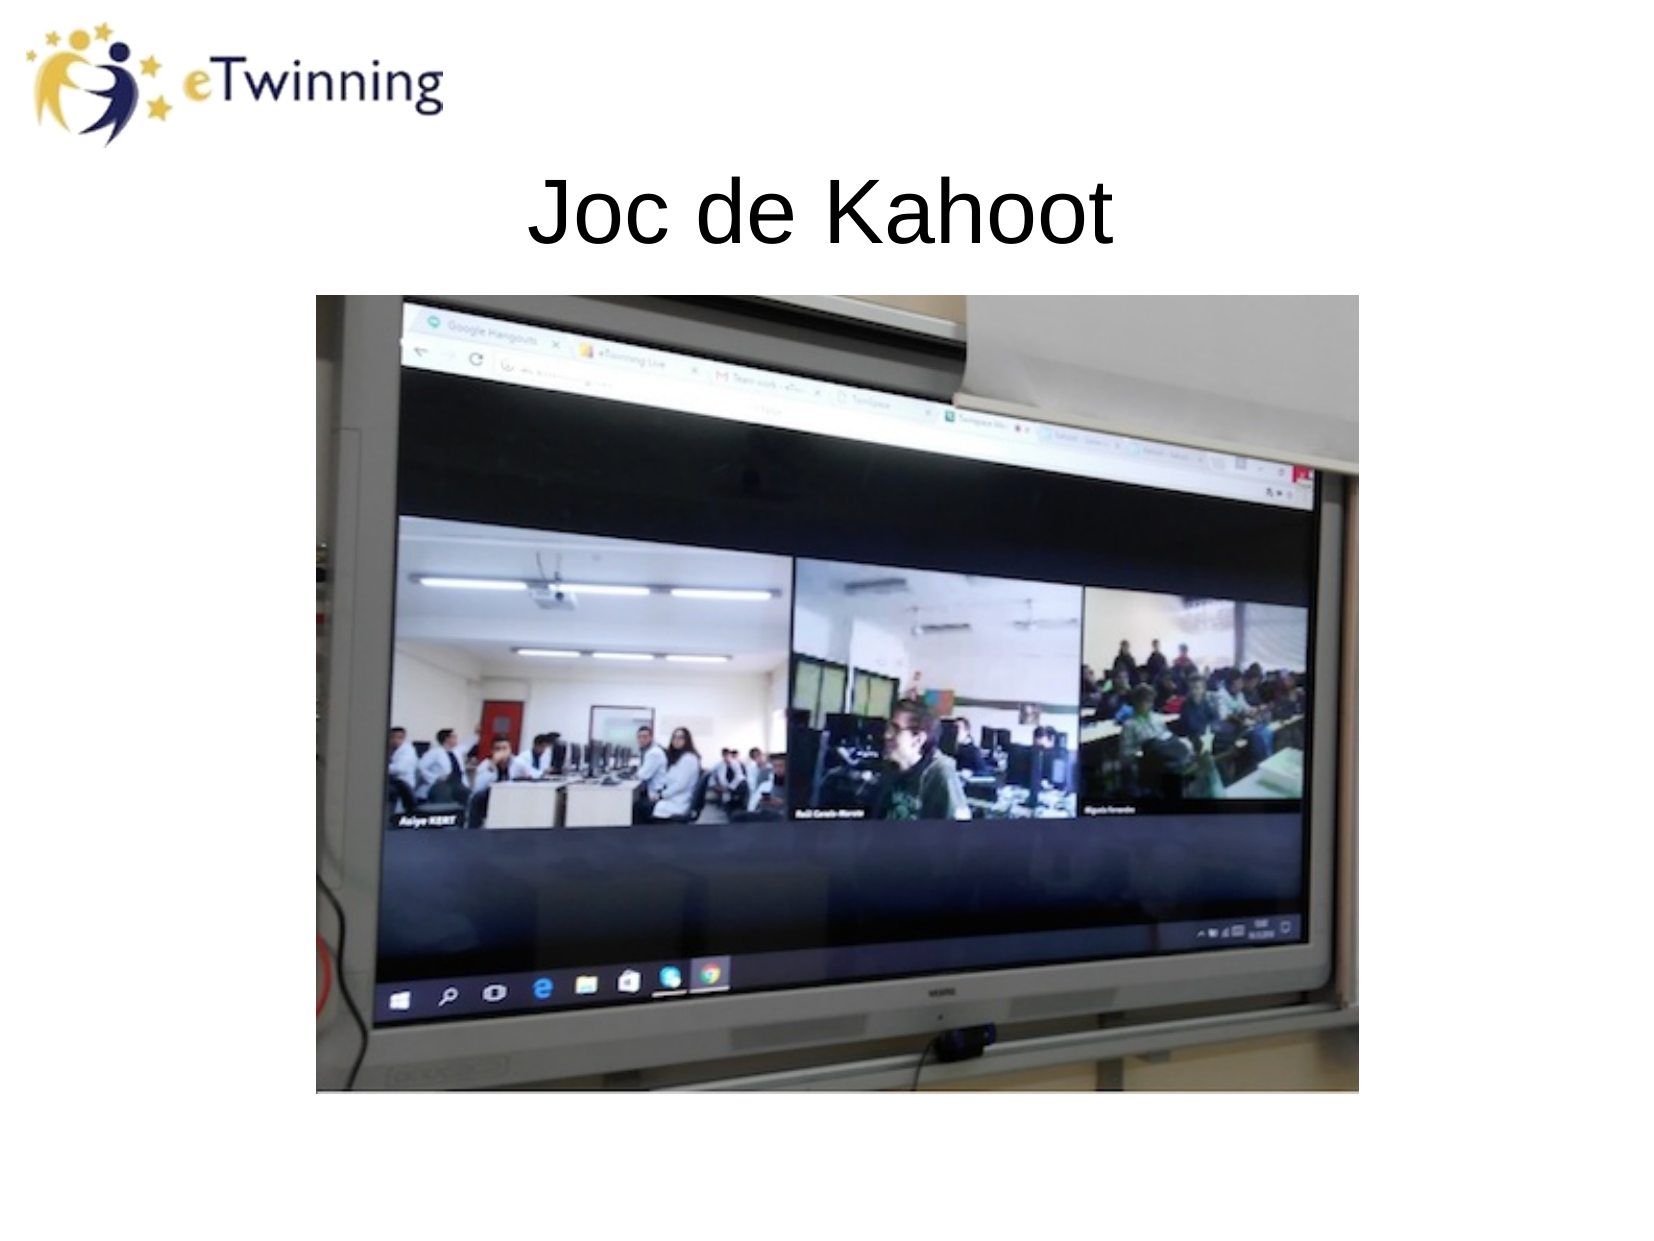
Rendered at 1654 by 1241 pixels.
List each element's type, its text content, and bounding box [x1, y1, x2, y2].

picture [26, 20, 443, 148]
picture [316, 295, 1359, 1094]
title Joc de Kahoot [76, 127, 1565, 296]
